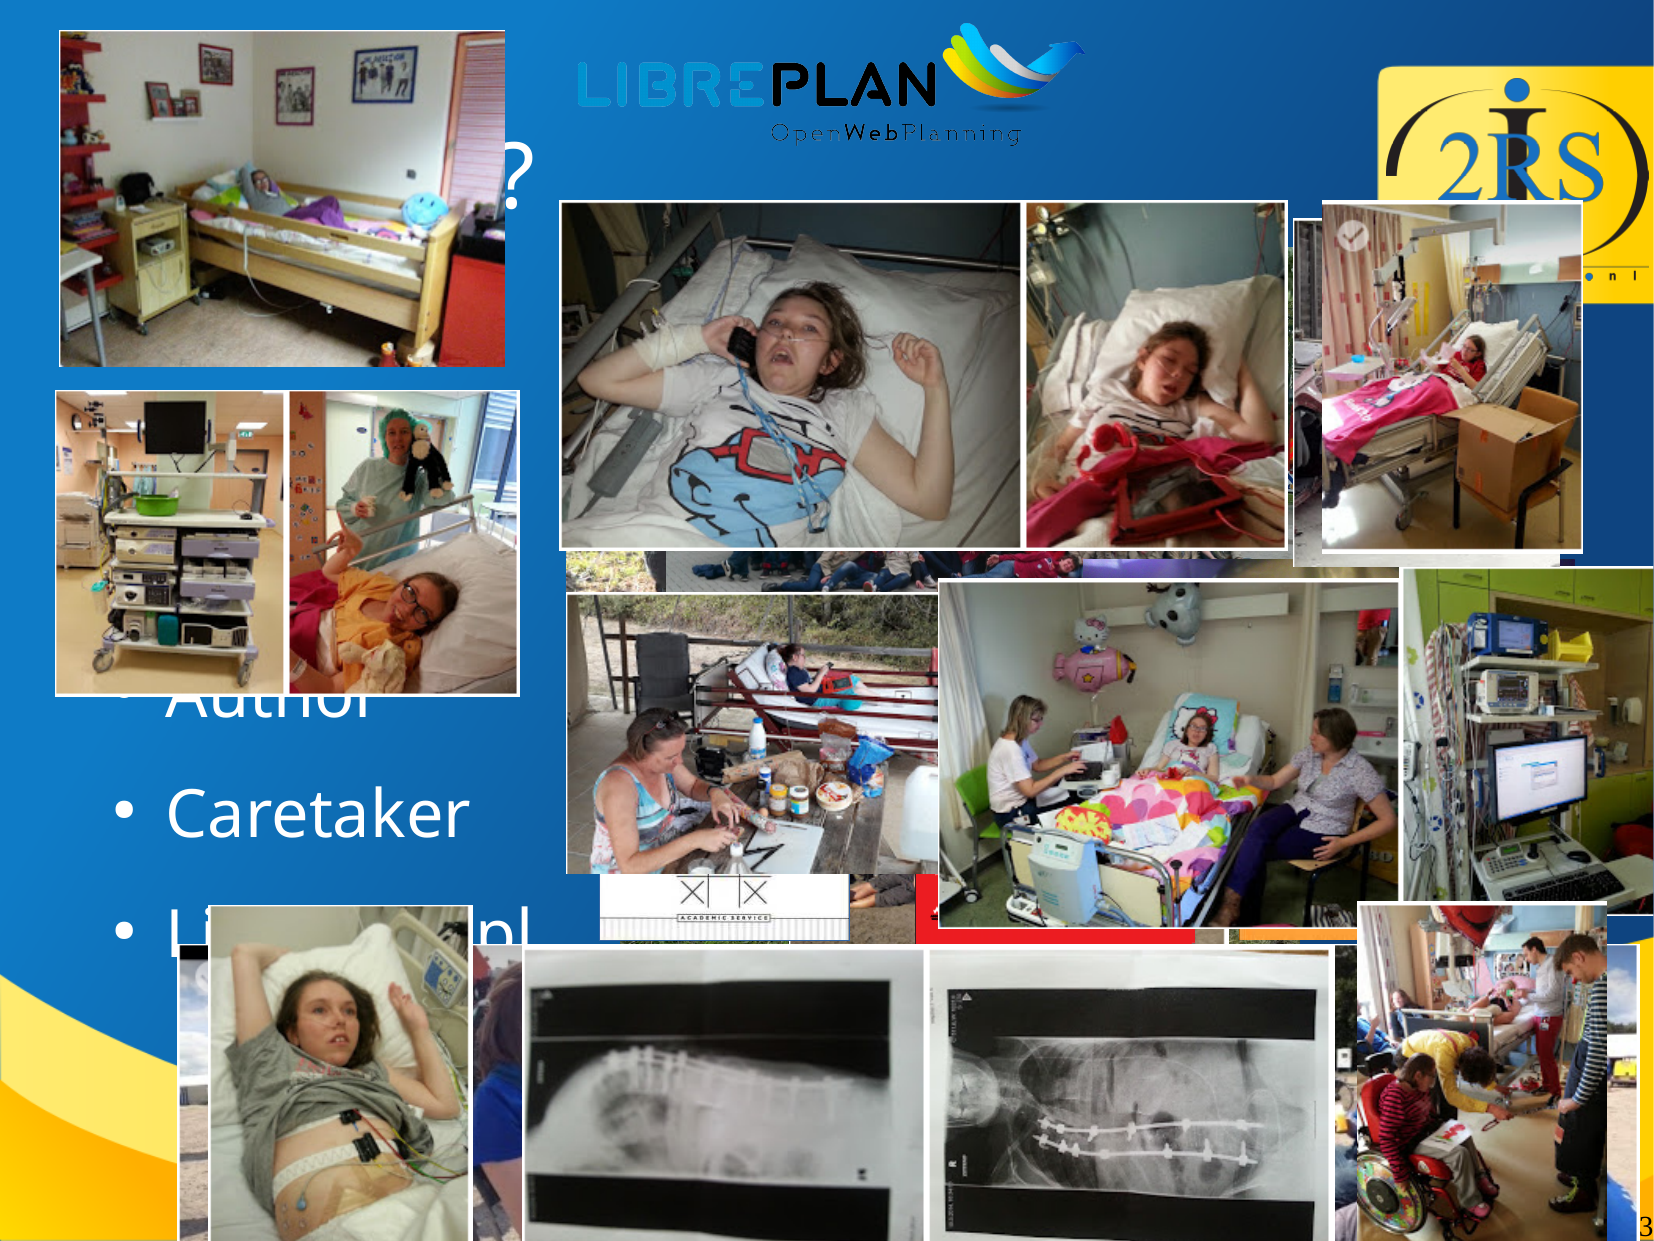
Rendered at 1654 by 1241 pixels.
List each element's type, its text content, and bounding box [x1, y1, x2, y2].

title Who am I? [505, 74, 1507, 272]
picture [0, 0, 1654, 1241]
list Father of 5 Firefighter Scouting Author Caretaker LibrePlan pl [94, 285, 620, 1016]
